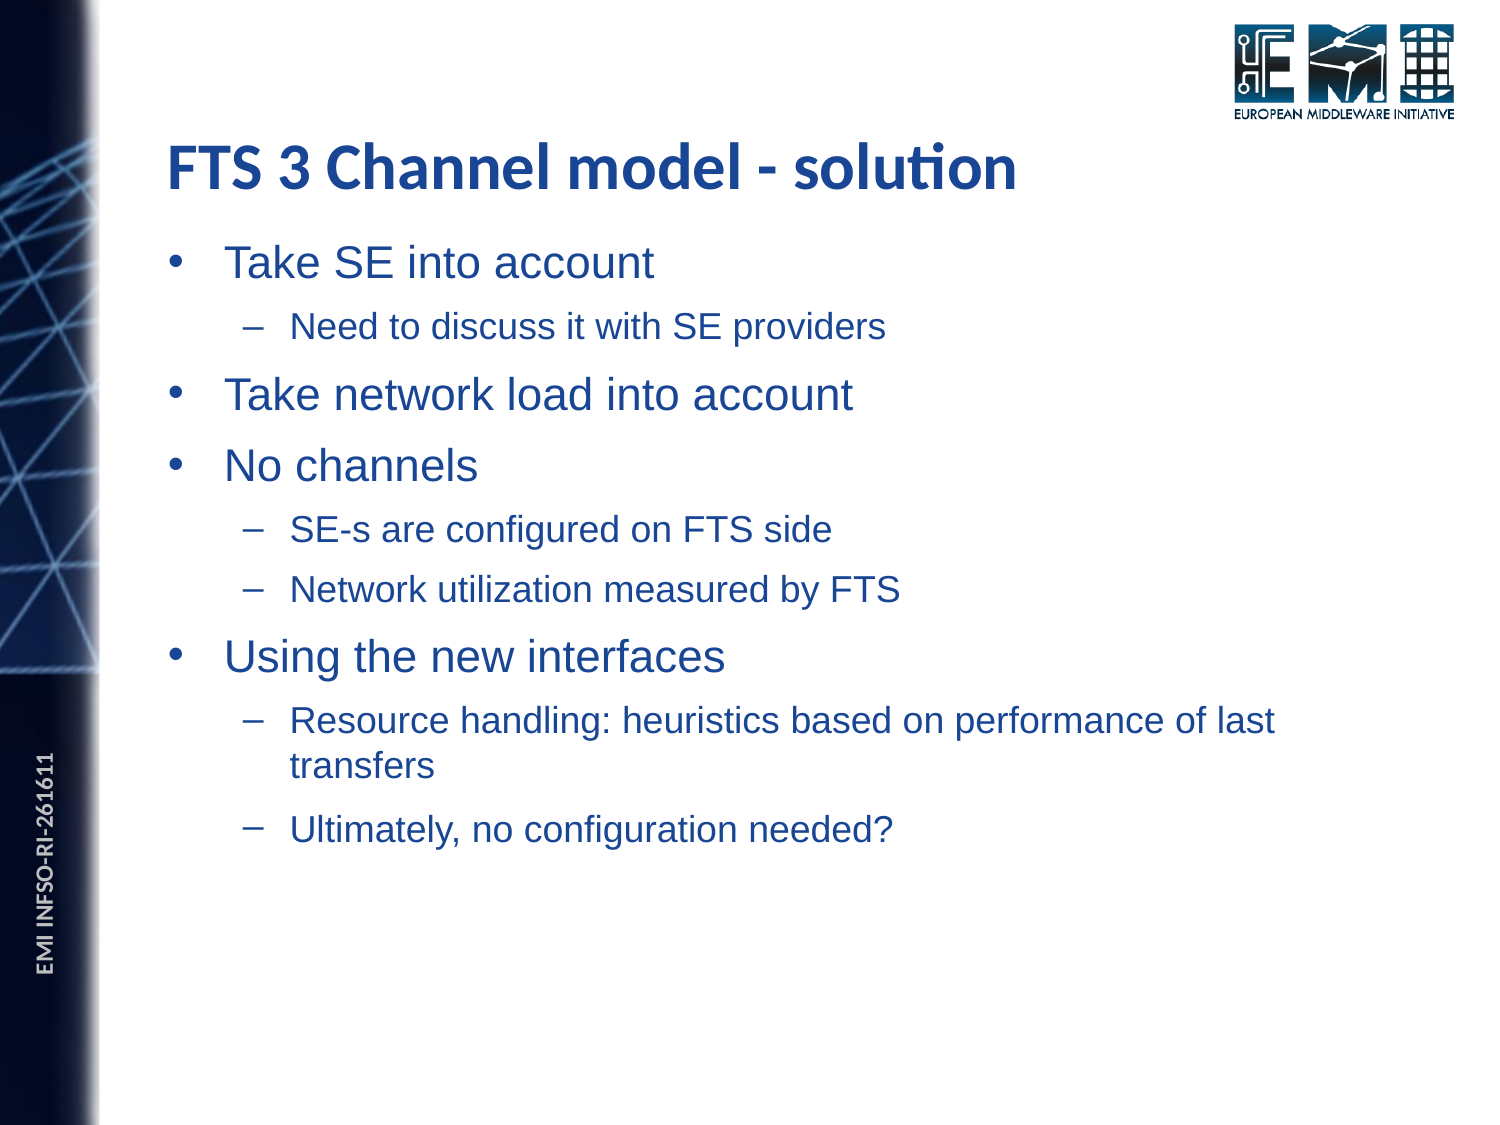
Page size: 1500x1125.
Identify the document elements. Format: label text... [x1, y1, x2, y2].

list Take SE into account Need to discuss it with SE providers Take network load into account No channels SE-s are configured on FTS side Network utilization measured by FTS Using the new interfaces Resource handling: heuristics based on performance of last transfers Ultimately, no configuration needed? [153, 225, 1381, 1034]
text_box FTS 3 Channel model - solution [153, 115, 1388, 211]
picture [1185, 8, 1500, 140]
picture [0, 0, 111, 1125]
